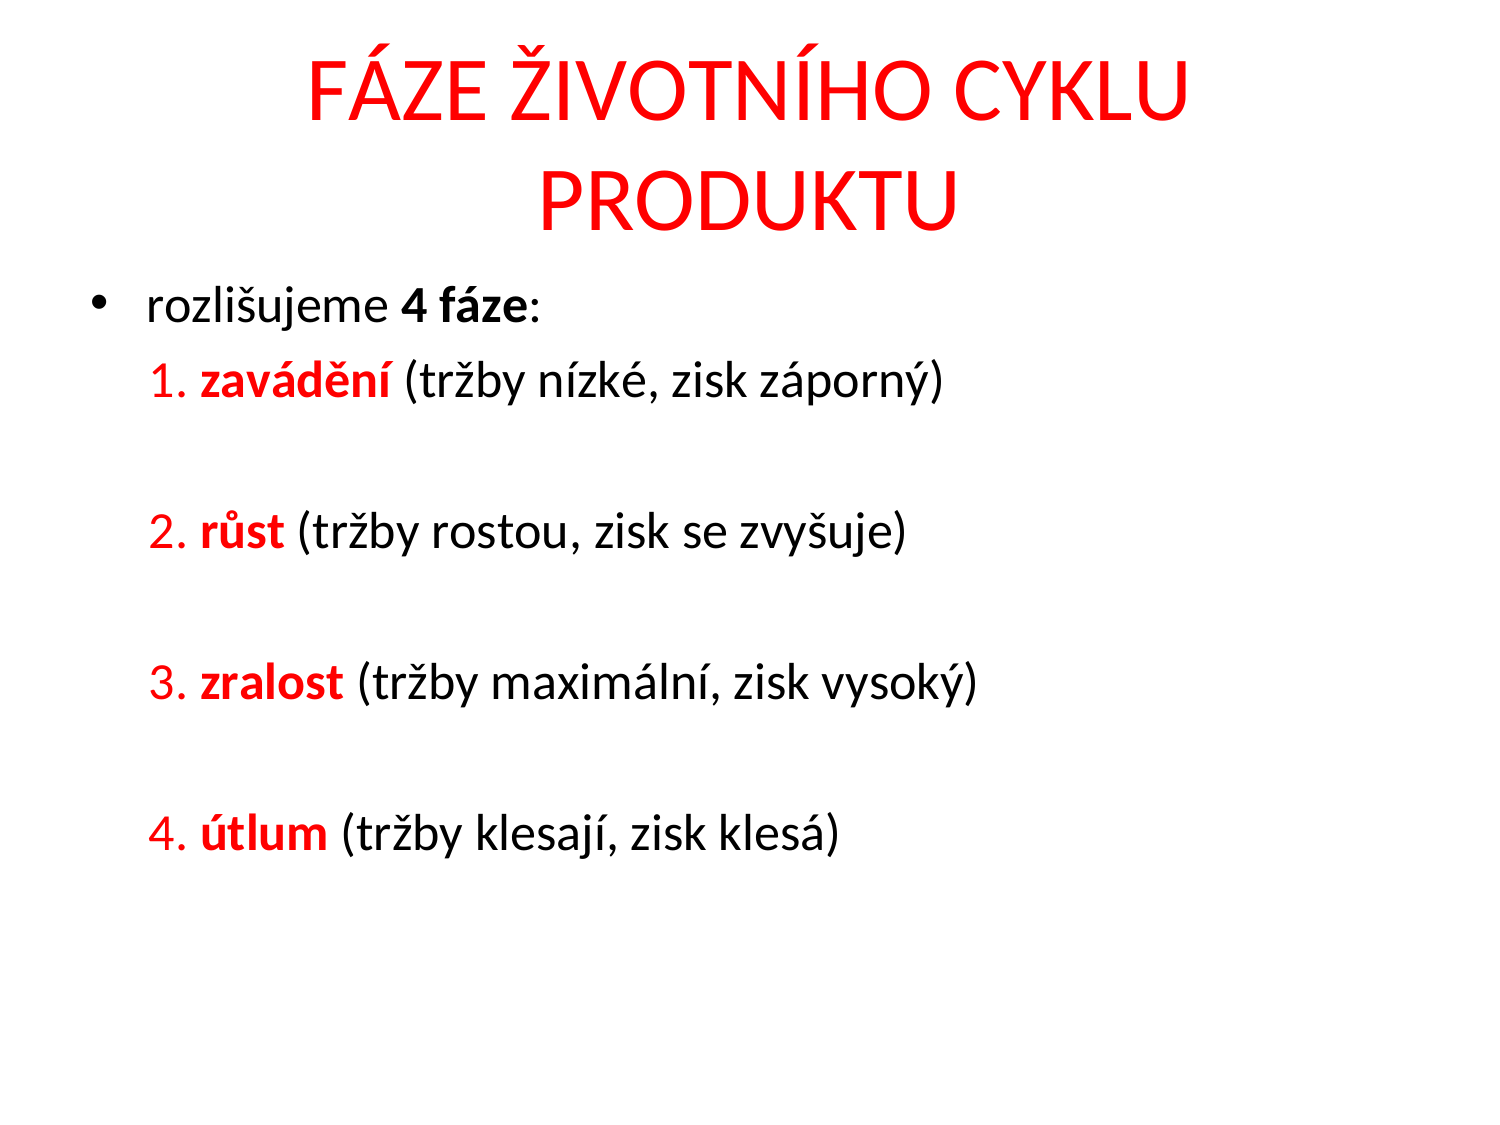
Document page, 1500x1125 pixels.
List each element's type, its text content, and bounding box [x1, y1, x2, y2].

list rozlišujeme 4 fáze: 1. zavádění (tržby nízké, zisk záporný) 2. růst (tržby rostou, zisk se zvyšuje) 3. zralost (tržby maximální, zisk vysoký) 4. útlum (tržby klesají, zisk klesá) [75, 262, 1426, 1006]
title FÁZE ŽIVOTNÍHO CYKLU PRODUKTU [75, 21, 1426, 257]
